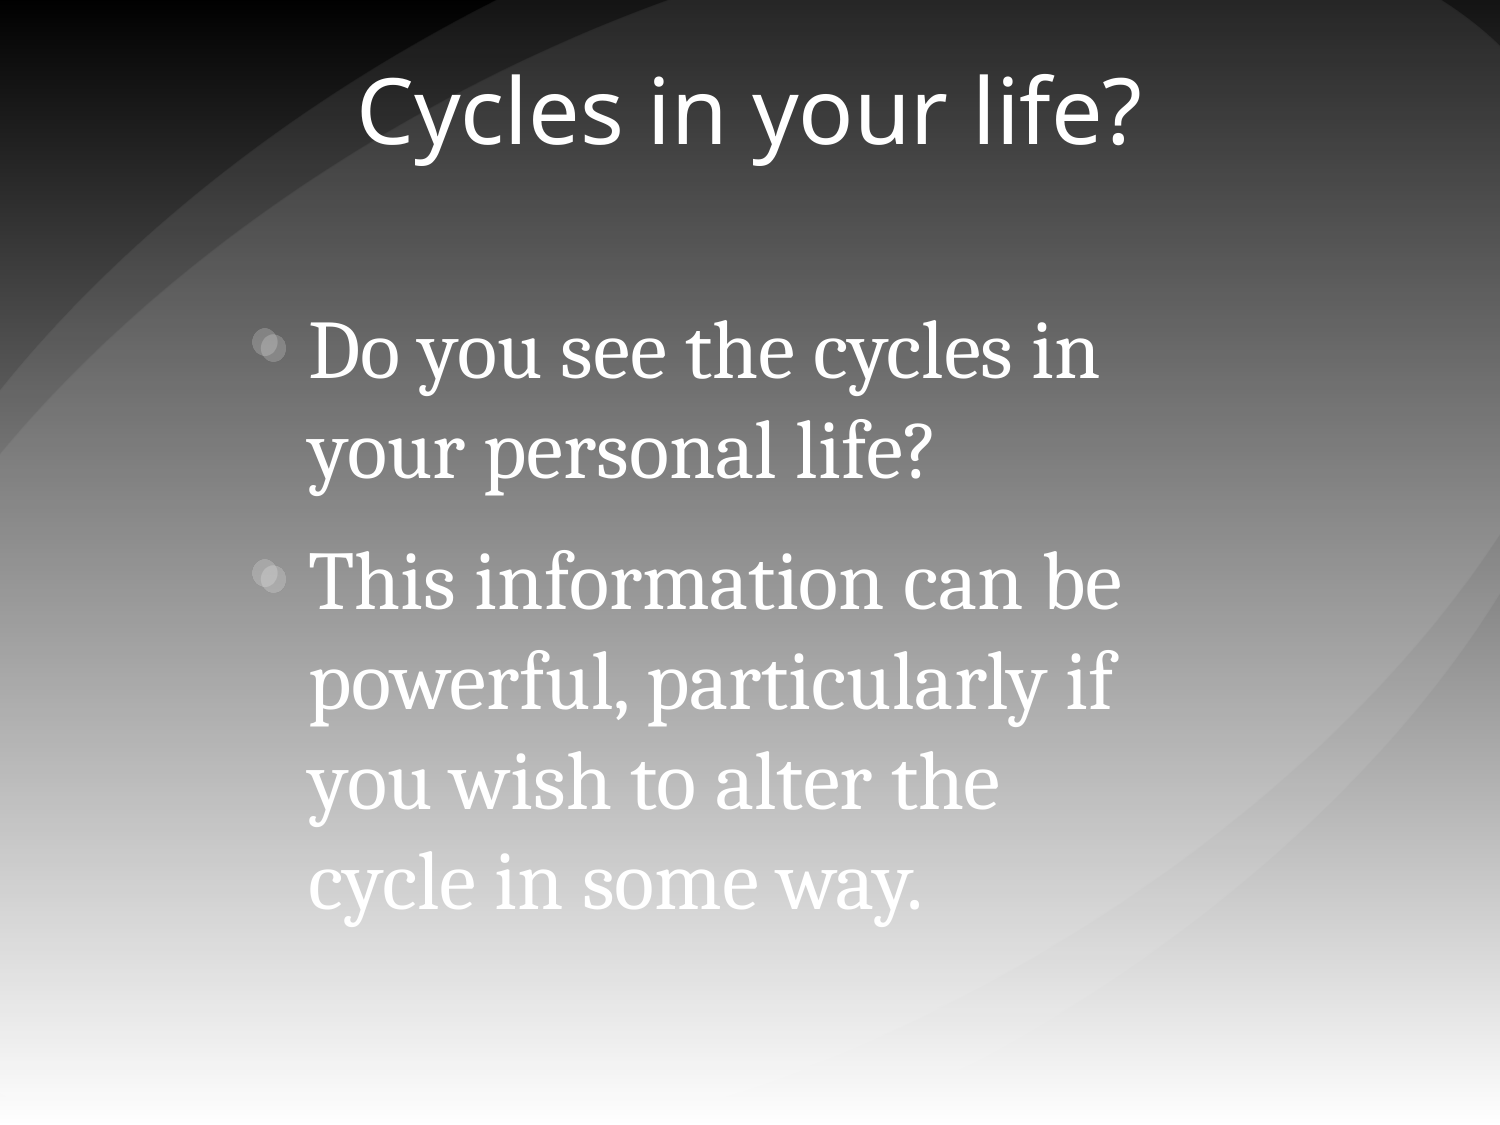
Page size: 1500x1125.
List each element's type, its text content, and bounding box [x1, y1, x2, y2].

list Do you see the cycles in your personal life? This information can be powerful, particularly if you wish to alter the cycle in some way. [237, 287, 1200, 1050]
title Cycles in your life? [283, 45, 1216, 288]
picture [0, 0, 1500, 1125]
